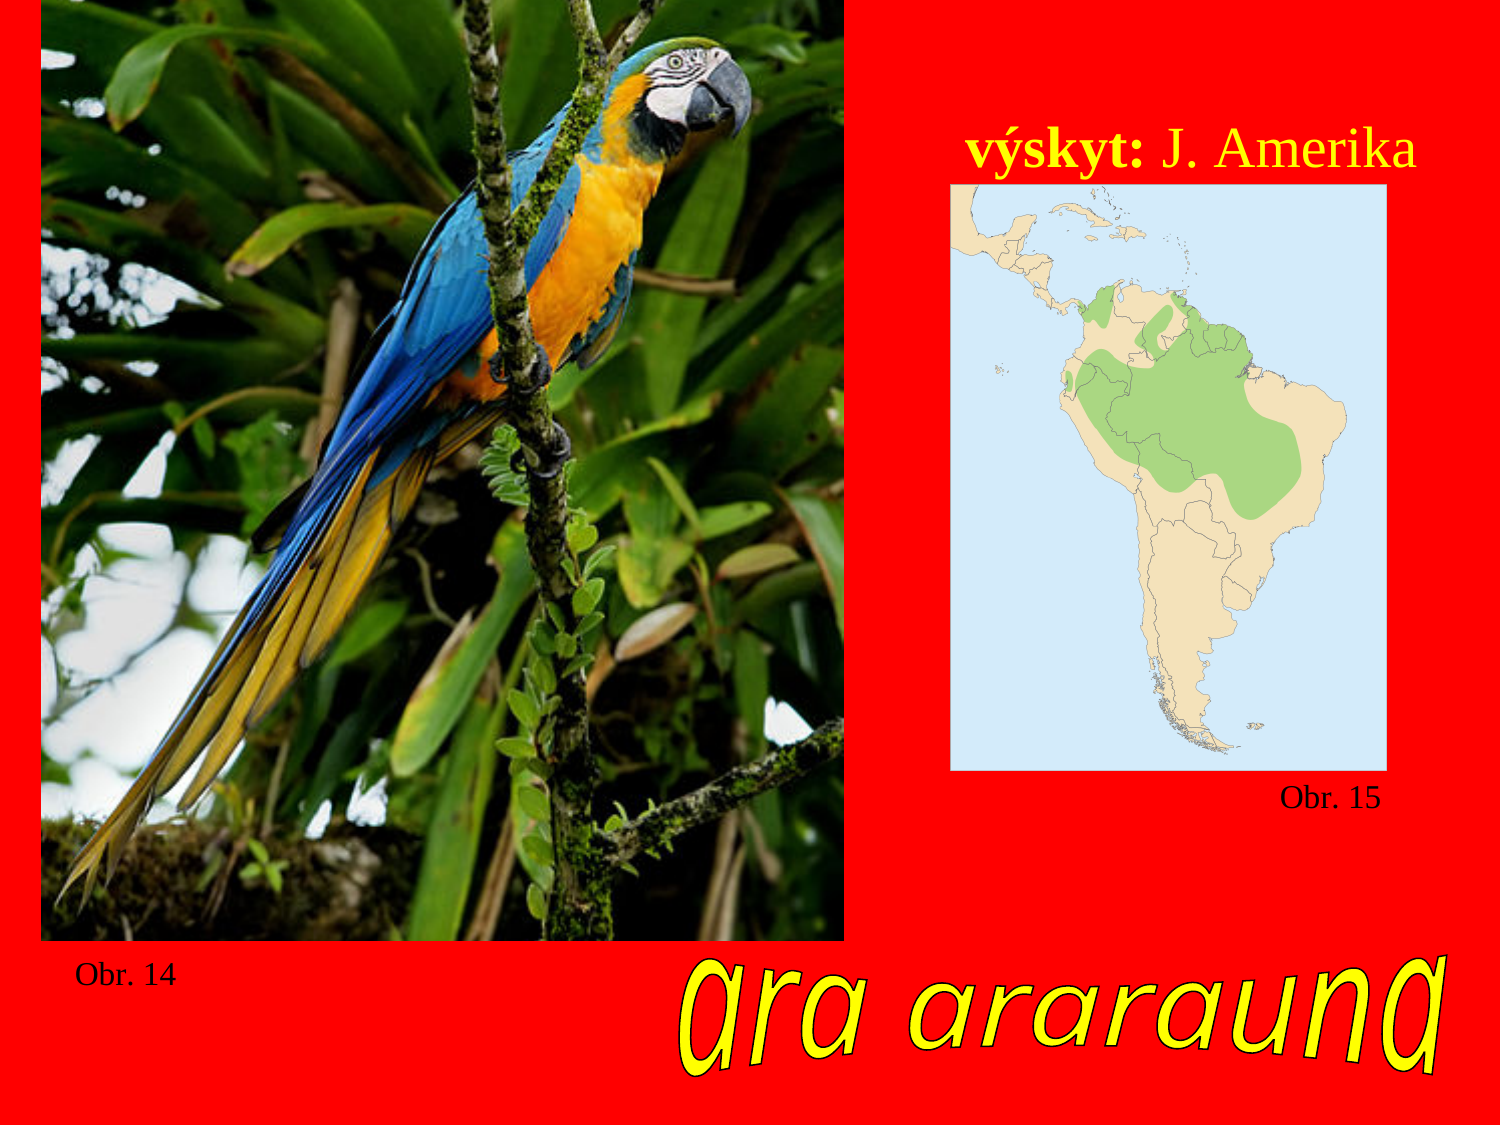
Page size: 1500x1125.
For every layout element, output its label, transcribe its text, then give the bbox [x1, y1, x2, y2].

text_box ara ararauna [909, 982, 976, 1051]
text_box ara ararauna [1033, 985, 1099, 1047]
text_box ara ararauna [679, 958, 744, 1077]
text_box ara ararauna [1157, 981, 1223, 1050]
text_box ara ararauna [1232, 976, 1297, 1055]
text_box ara ararauna [1104, 984, 1158, 1046]
text_box ara ararauna [749, 968, 802, 1066]
text_box Obr. 14 [41, 940, 195, 1002]
text_box ara ararauna [1303, 968, 1369, 1063]
text_box Obr. 15 [1246, 763, 1400, 824]
text_box ara ararauna [801, 975, 867, 1059]
picture [950, 188, 1387, 771]
text_box výskyt: J. Amerika [950, 101, 1459, 188]
text_box ara ararauna [1382, 955, 1447, 1075]
picture [41, 0, 844, 941]
text_box ara ararauna [981, 985, 1034, 1047]
